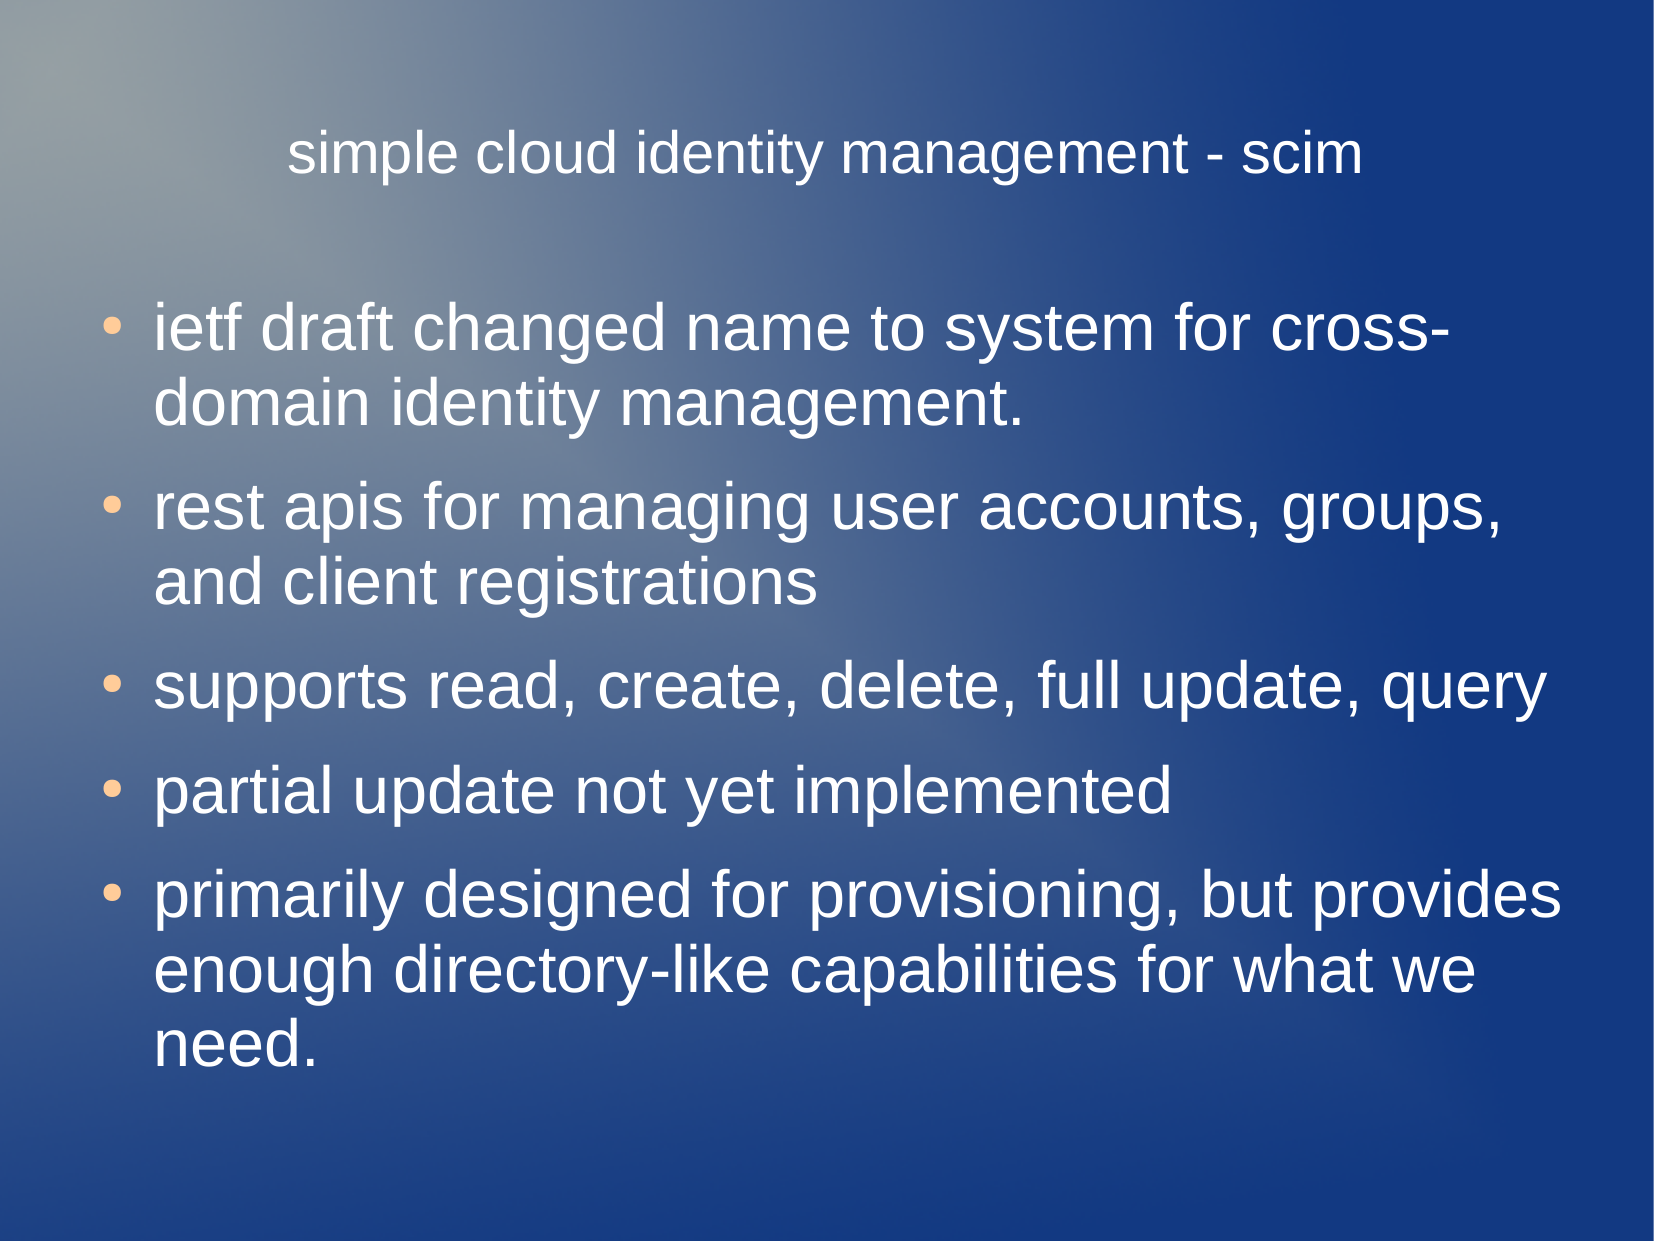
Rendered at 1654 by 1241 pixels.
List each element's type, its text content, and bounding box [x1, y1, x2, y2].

list ietf draft changed name to system for cross-domain identity management. rest apis for managing user accounts, groups, and client registrations supports read, create, delete, full update, query partial update not yet implemented primarily designed for provisioning, but provides enough directory-like capabilities for what we need. [82, 290, 1571, 1082]
picture [0, 0, 1654, 1241]
title simple cloud identity management - scim [82, 49, 1571, 257]
